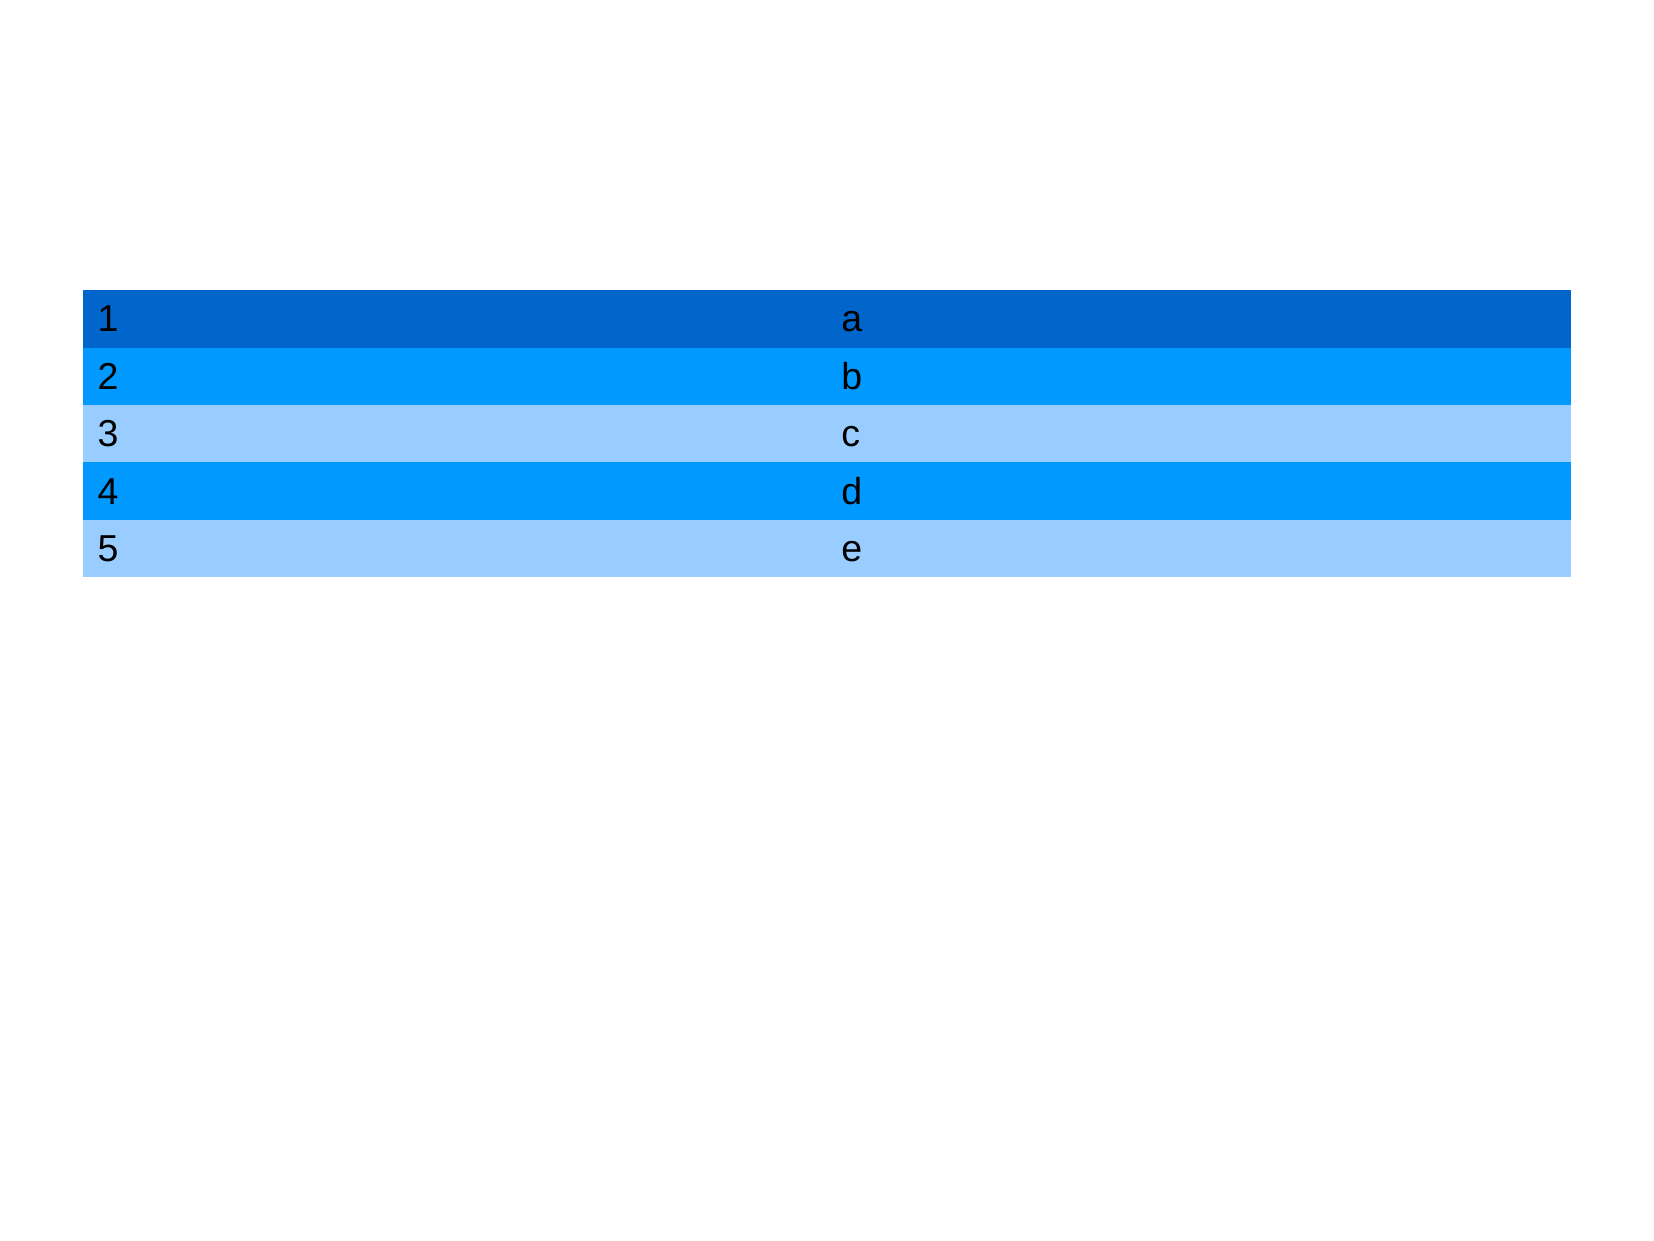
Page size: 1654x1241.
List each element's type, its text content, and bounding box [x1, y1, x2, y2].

table_cell c [827, 405, 1571, 462]
table_cell d [827, 462, 1571, 520]
table_header 1 [83, 290, 827, 348]
table_cell 3 [83, 405, 827, 462]
table_cell 4 [83, 462, 827, 520]
table_cell 5 [83, 520, 827, 577]
table_cell e [827, 520, 1571, 577]
table_cell 2 [83, 348, 827, 405]
table_header a [827, 290, 1571, 348]
table_cell b [827, 348, 1571, 405]
